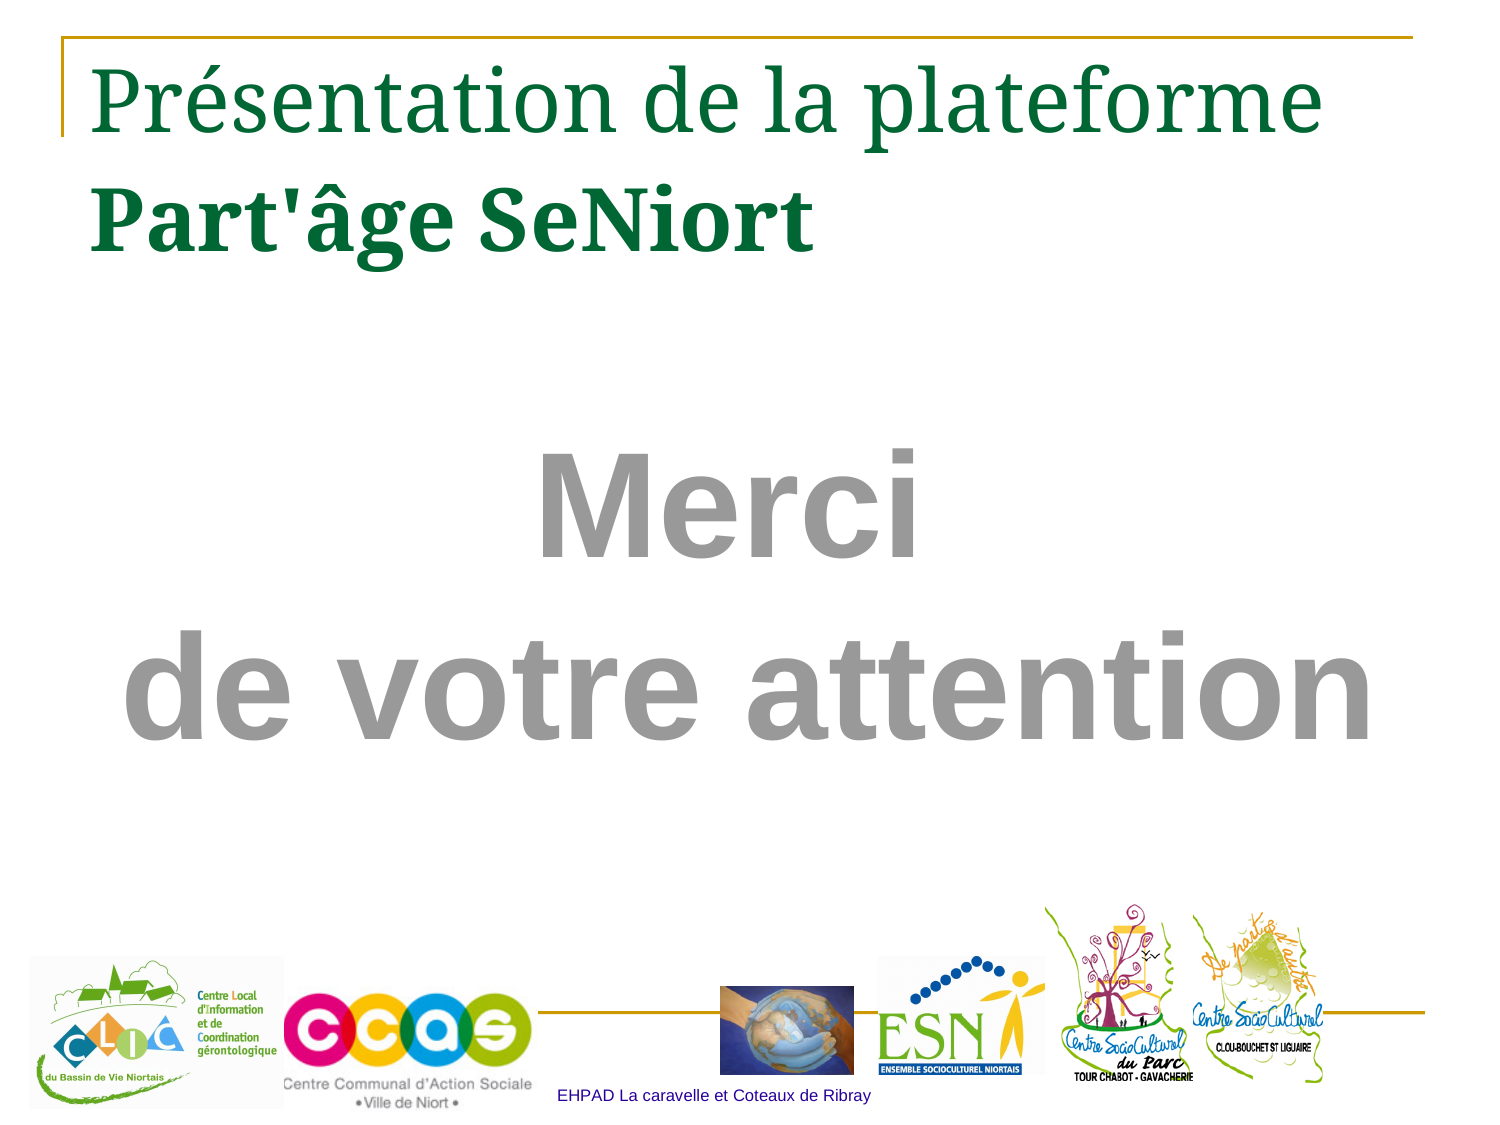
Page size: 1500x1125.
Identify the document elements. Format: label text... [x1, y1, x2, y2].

picture [543, 956, 854, 1076]
title Présentation de la plateforme Part'âge SeNiort [75, 37, 1425, 279]
text_box EHPAD La caravelle et Coteaux de Ribray [531, 1076, 898, 1125]
subtitle Merci de votre attention [75, 289, 1425, 904]
picture [29, 956, 538, 1113]
picture [878, 904, 1323, 1083]
